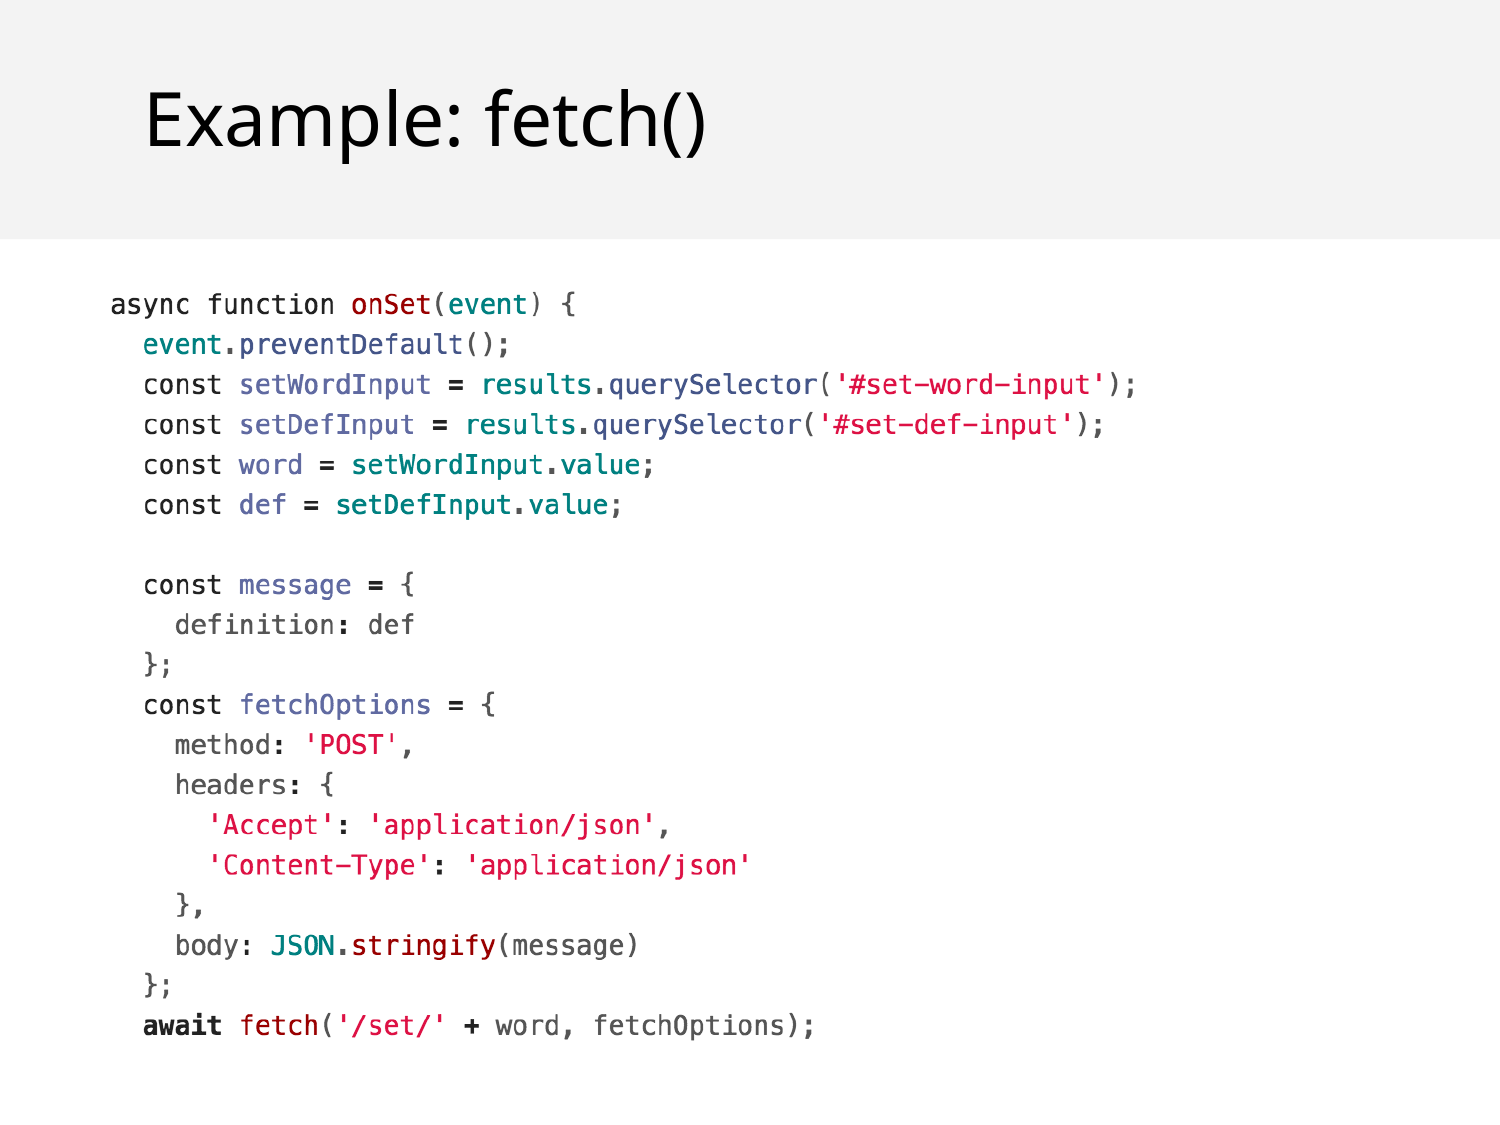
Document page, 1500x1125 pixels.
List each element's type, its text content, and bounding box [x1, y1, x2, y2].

picture [104, 275, 1153, 1061]
title Example: fetch() [128, 56, 1372, 183]
